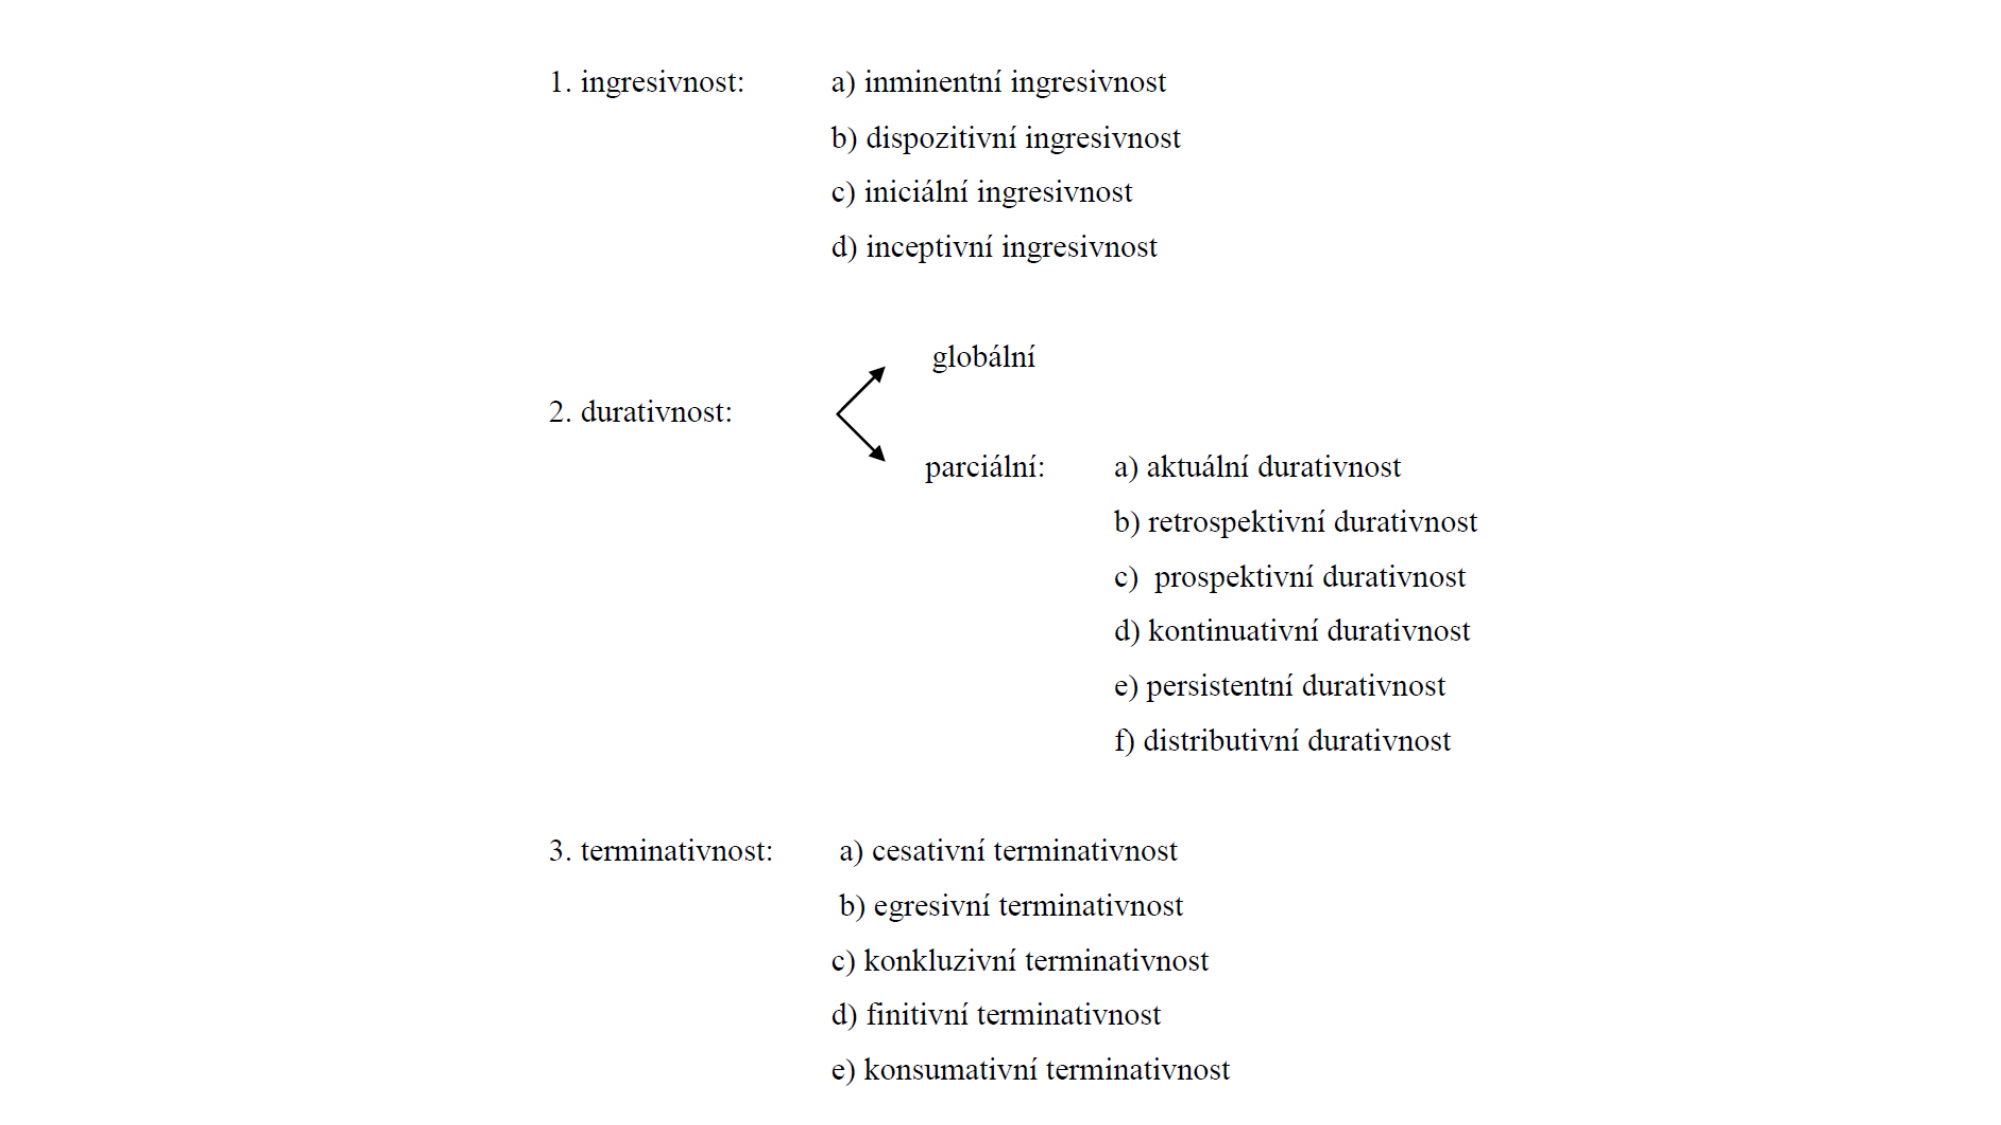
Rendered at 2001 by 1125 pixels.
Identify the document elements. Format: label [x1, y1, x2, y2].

picture [446, 21, 1522, 1104]
